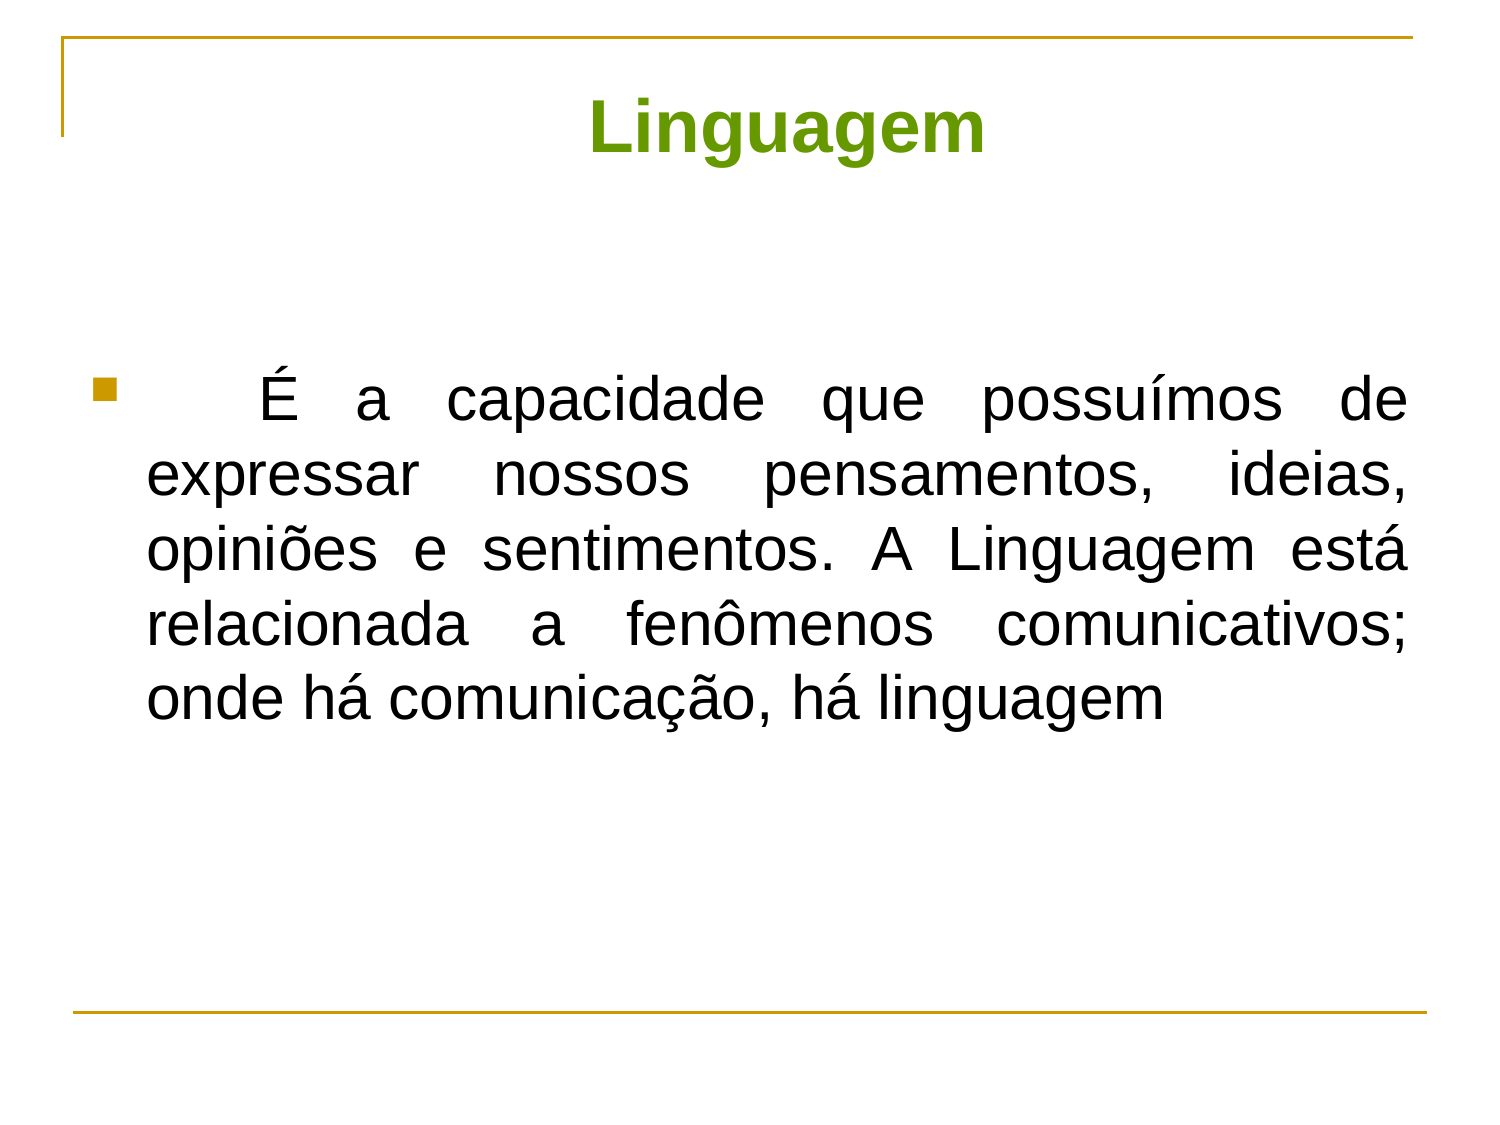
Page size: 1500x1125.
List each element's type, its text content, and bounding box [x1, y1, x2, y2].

text_box Linguagem [229, 70, 1347, 225]
title [75, 45, 1426, 233]
list É a capacidade que possuímos de expressar nossos pensamentos, ideias, opiniões e sentimentos. A Linguagem está relacionada a fenômenos comunicativos; onde há comunicação, há linguagem [75, 349, 1426, 1006]
